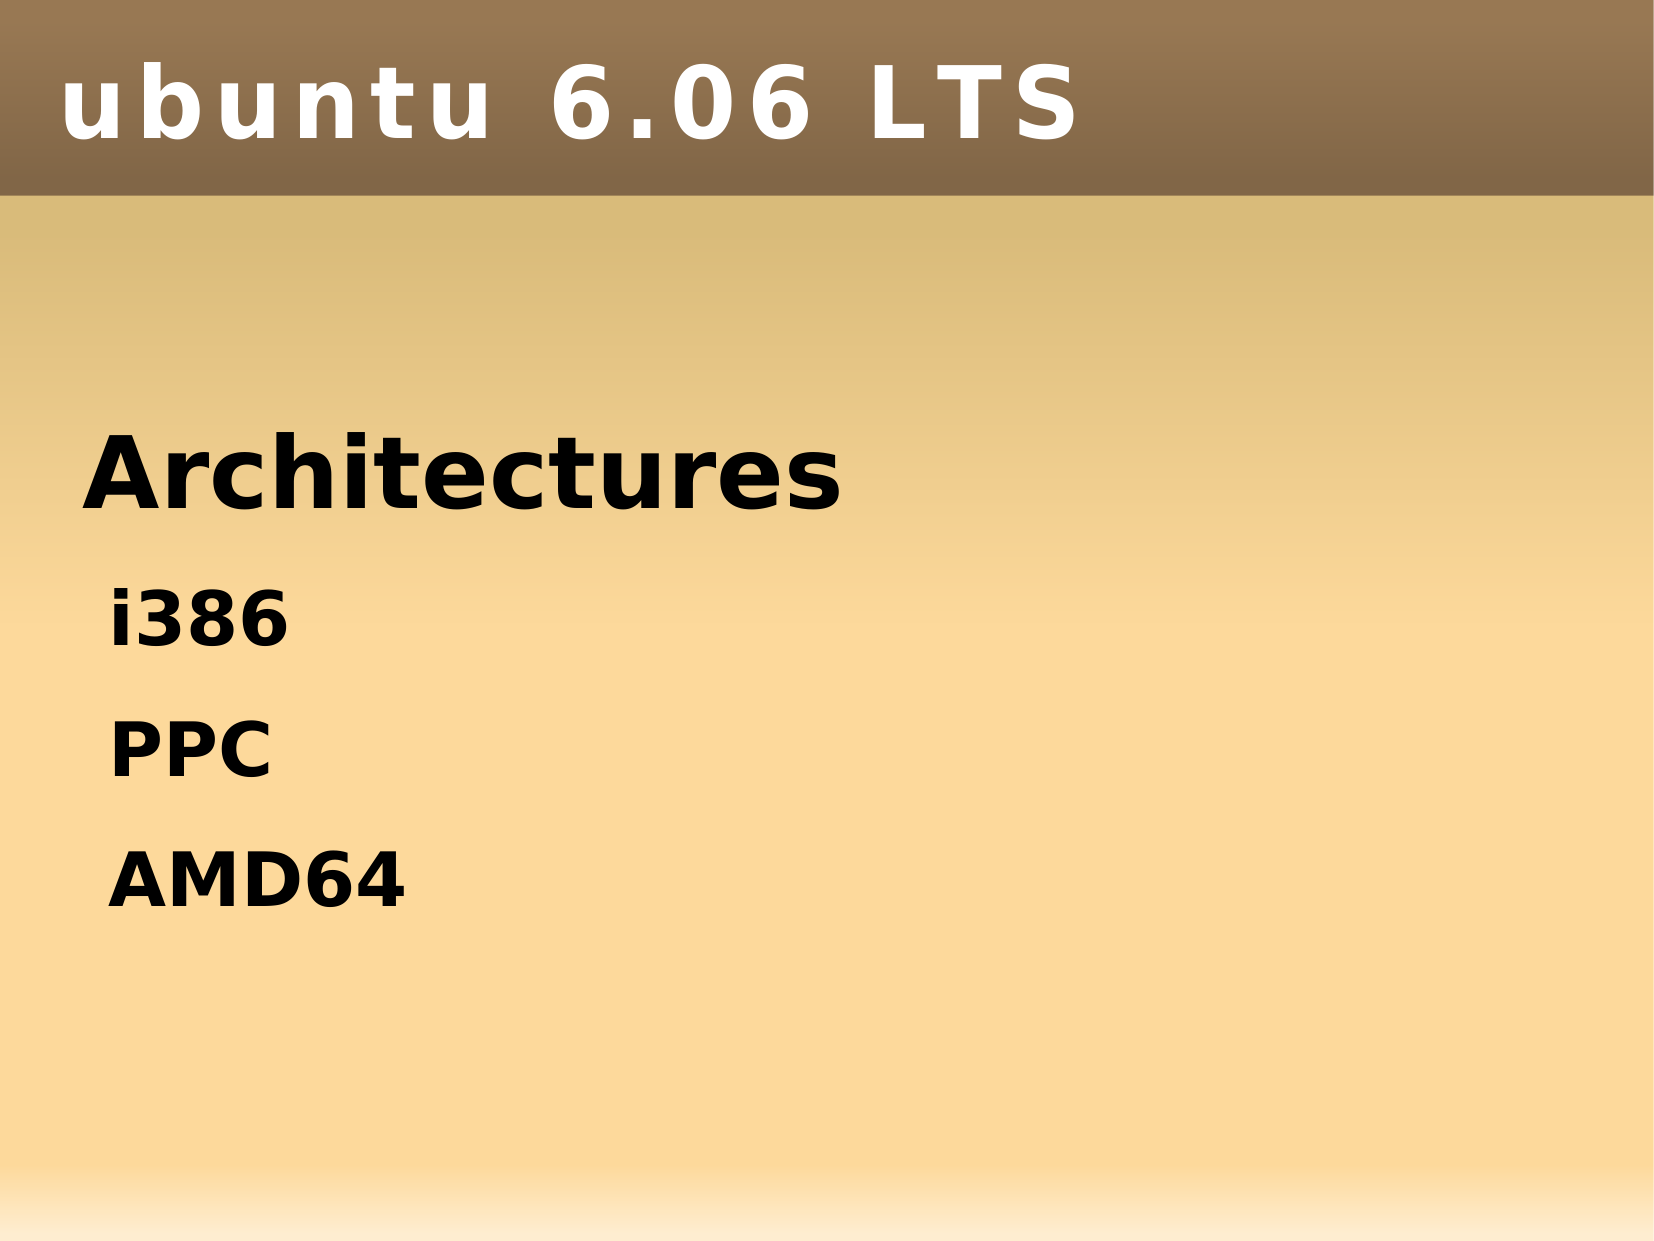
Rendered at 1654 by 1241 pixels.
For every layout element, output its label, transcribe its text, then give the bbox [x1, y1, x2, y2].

picture [0, 0, 1654, 1241]
title ubuntu 6.06 LTS [59, 29, 1595, 178]
subtitle Architectures i386 PPC AMD64 [82, 290, 1571, 1109]
